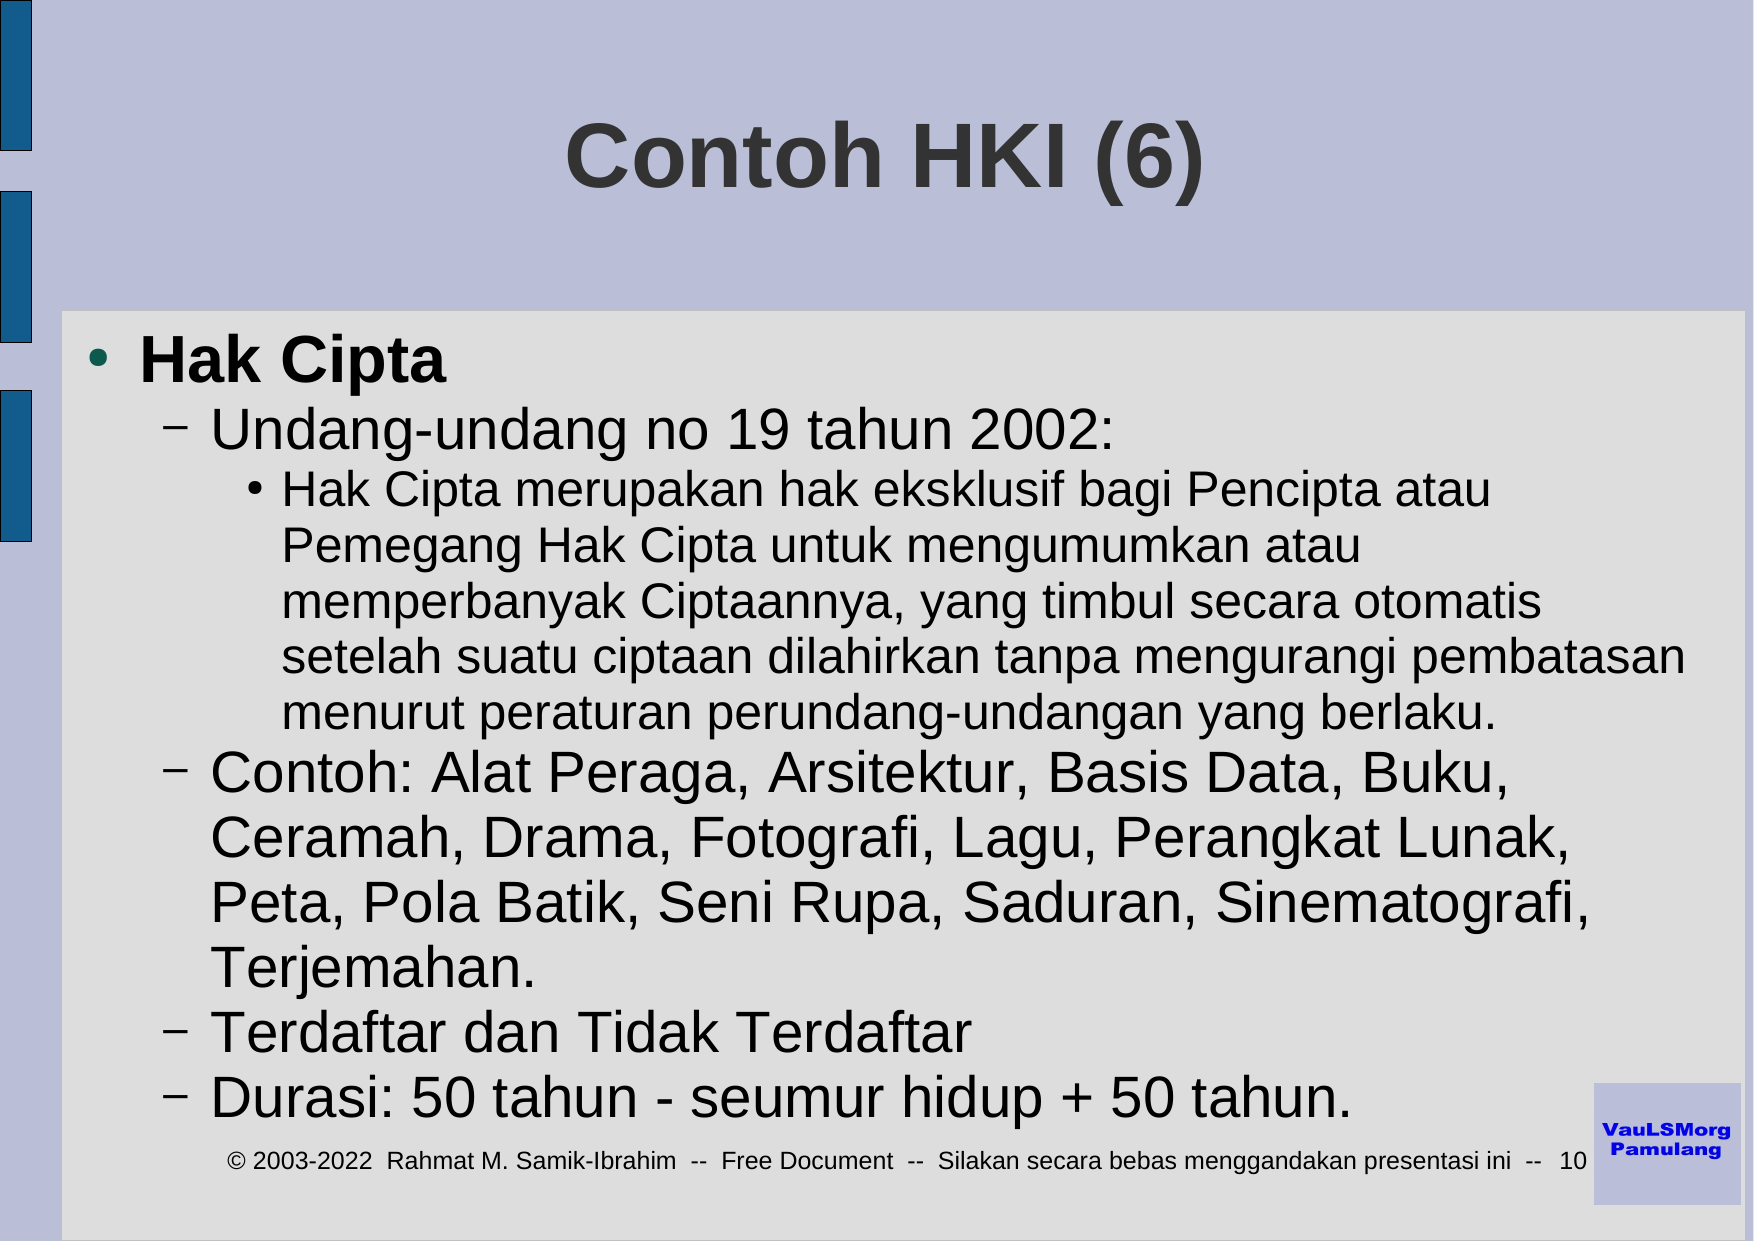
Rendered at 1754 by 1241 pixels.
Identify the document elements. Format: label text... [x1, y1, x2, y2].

picture [1594, 1083, 1741, 1205]
list Hak Cipta Undang-undang no 19 tahun 2002: Hak Cipta merupakan hak eksklusif bagi Pencipta atau Pemegang Hak Cipta untuk mengumumkan atau memperbanyak Ciptaannya, yang timbul secara otomatis setelah suatu ciptaan dilahirkan tanpa mengurangi pembatasan menurut peraturan perundang-undangan yang berlaku. Contoh: Alat Peraga, Arsitektur, Basis Data, Buku, Ceramah, Drama, Fotografi, Lagu, Perangkat Lunak, Peta, Pola Batik, Seni Rupa, Saduran, Sinematografi, Terjemahan. Terdaftar dan Tidak Terdaftar Durasi: 50 tahun - seumur hidup + 50 tahun. [68, 321, 1700, 1131]
title Contoh HKI (6) [101, 102, 1670, 210]
